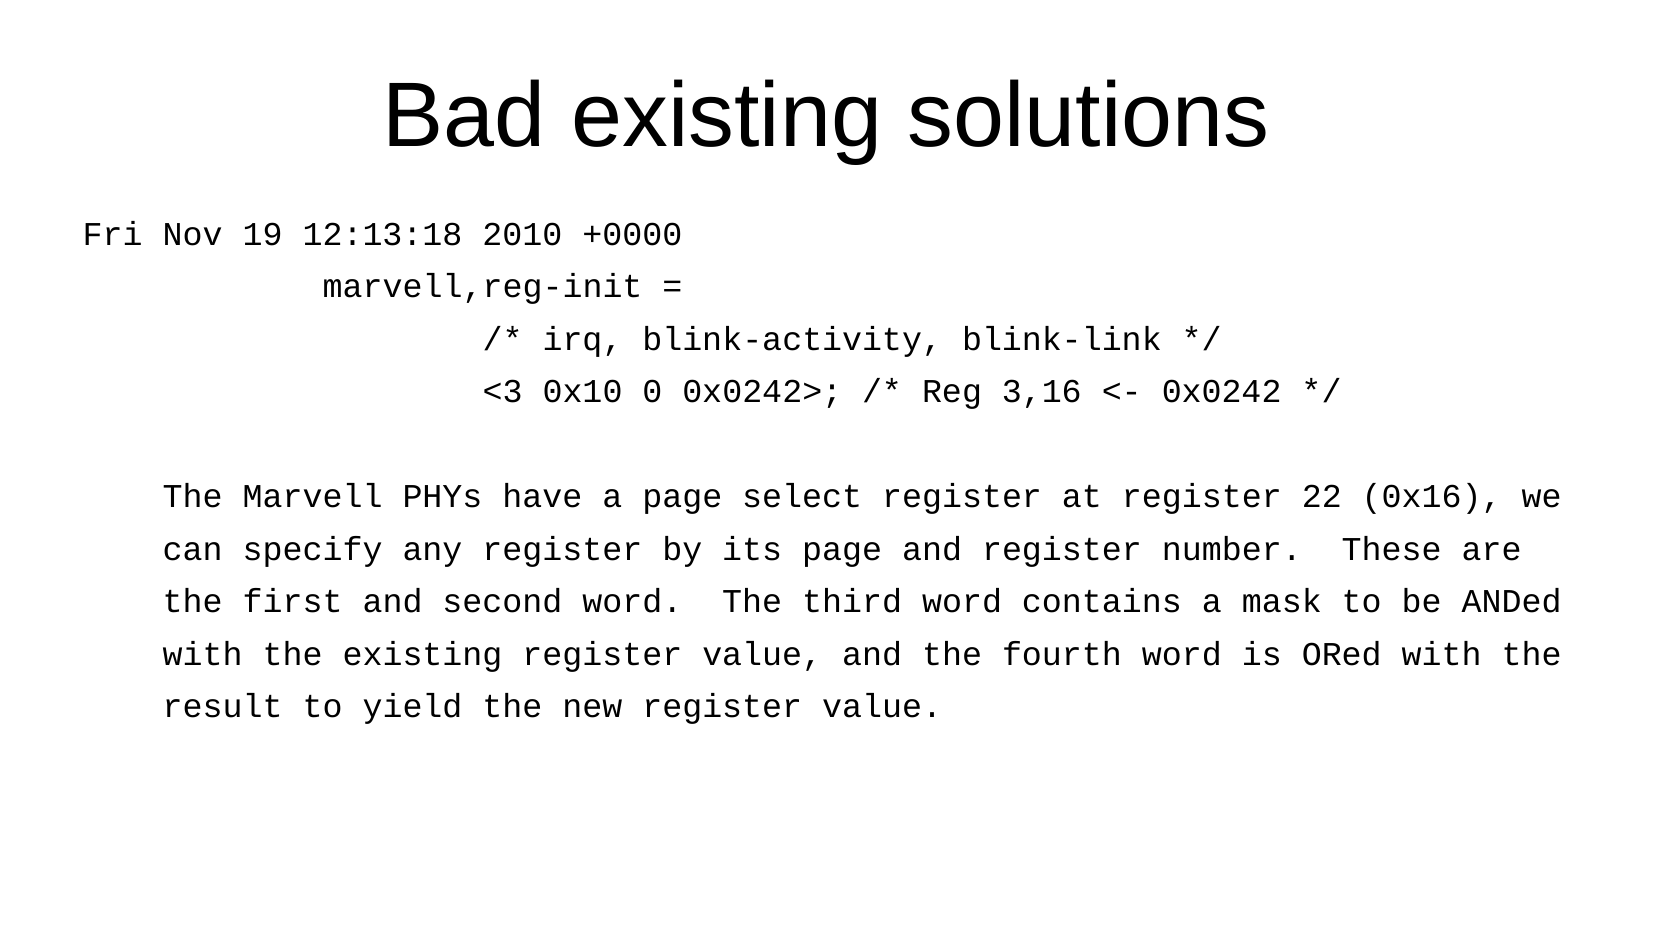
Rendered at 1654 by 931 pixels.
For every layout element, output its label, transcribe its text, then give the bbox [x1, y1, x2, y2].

title Bad existing solutions [82, 37, 1571, 193]
list Fri Nov 19 12:13:18 2010 +0000 marvell,reg-init = /* irq, blink-activity, blink-link */ <3 0x10 0 0x0242>; /* Reg 3,16 <- 0x0242 */ The Marvell PHYs have a page select register at register 22 (0x16), we can specify any register by its page and register number. These are the first and second word. The third word contains a mask to be ANDed with the existing register value, and the fourth word is ORed with the result to yield the new register value. [82, 217, 1571, 758]
